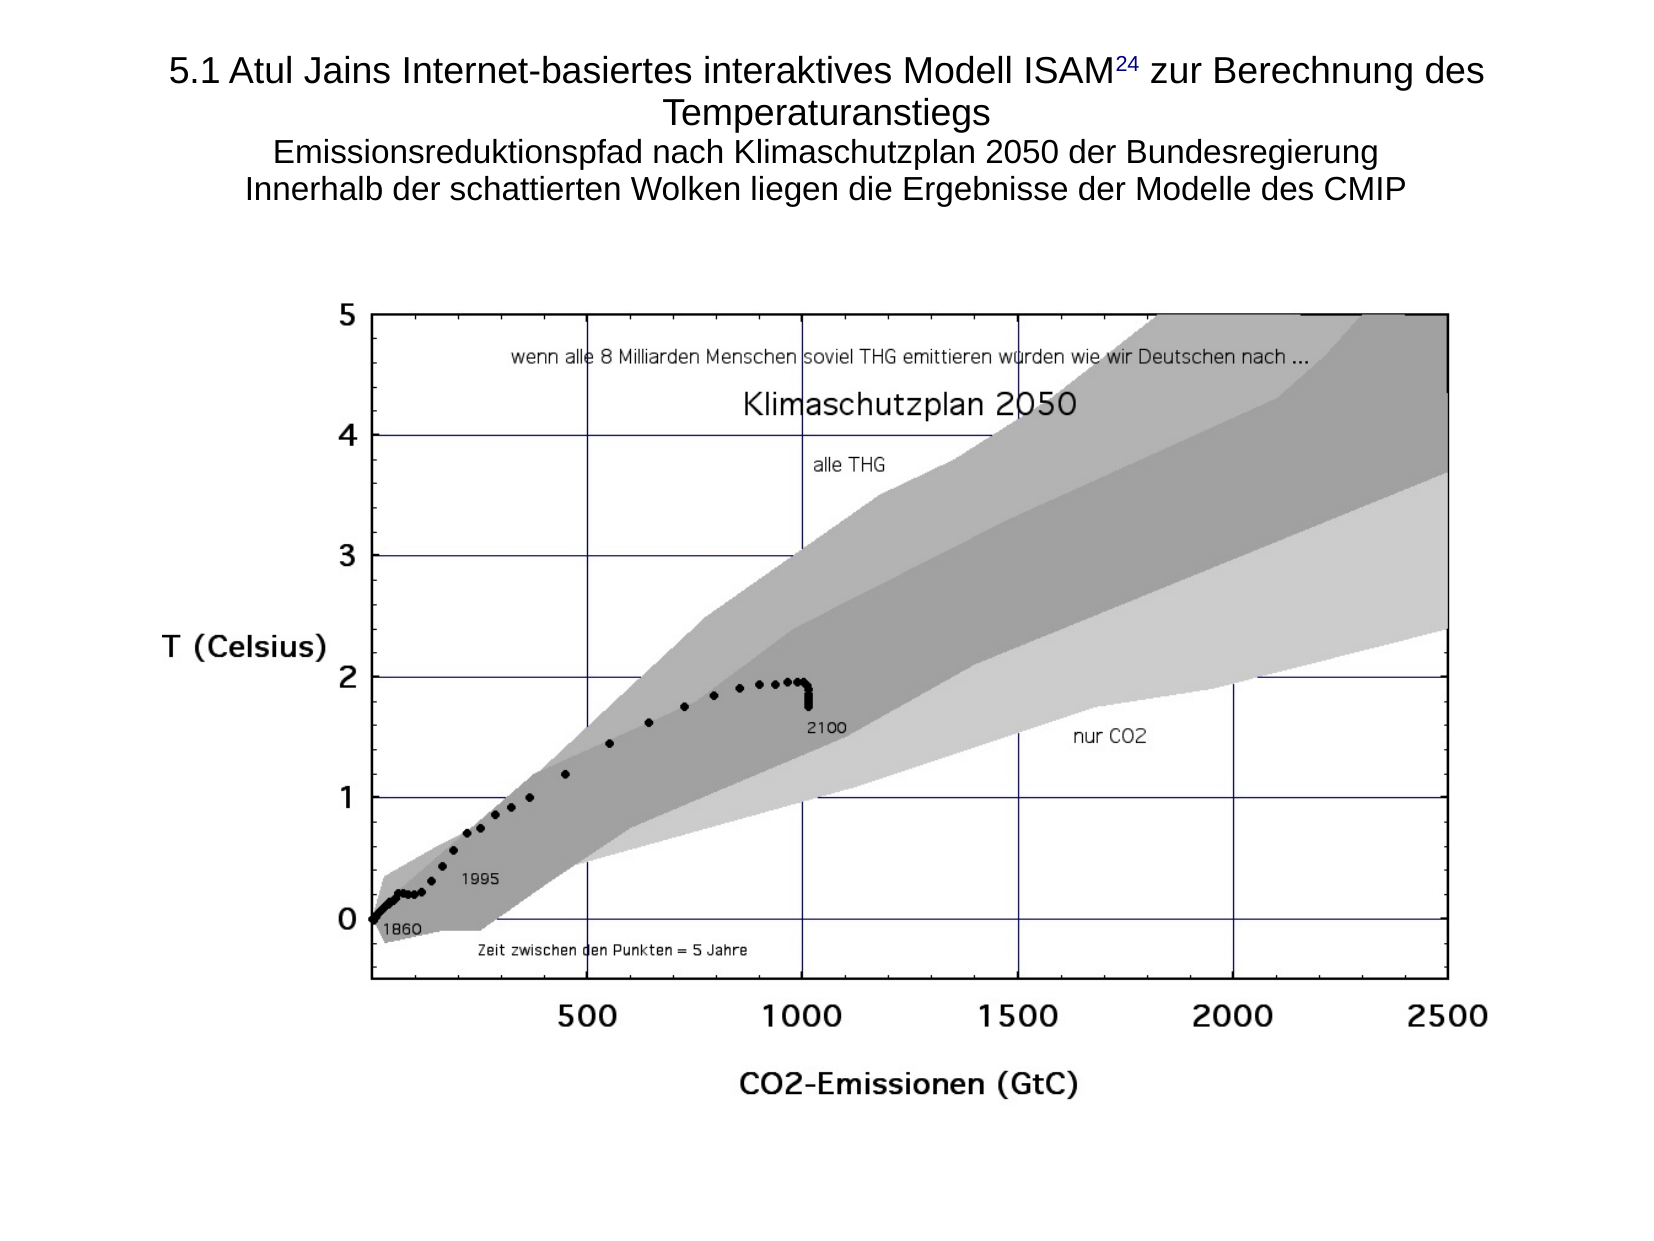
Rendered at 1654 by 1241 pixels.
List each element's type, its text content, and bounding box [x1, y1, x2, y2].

picture [162, 290, 1491, 1109]
title 5.1 Atul Jains Internet-basiertes interaktives Modell ISAM24 zur Berechnung des Temperaturanstiegs Emissionsreduktionspfad nach Klimaschutzplan 2050 der Bundesregierung Innerhalb der schattierten Wolken liegen die Ergebnisse der Modelle des CMIP [82, 49, 1571, 257]
